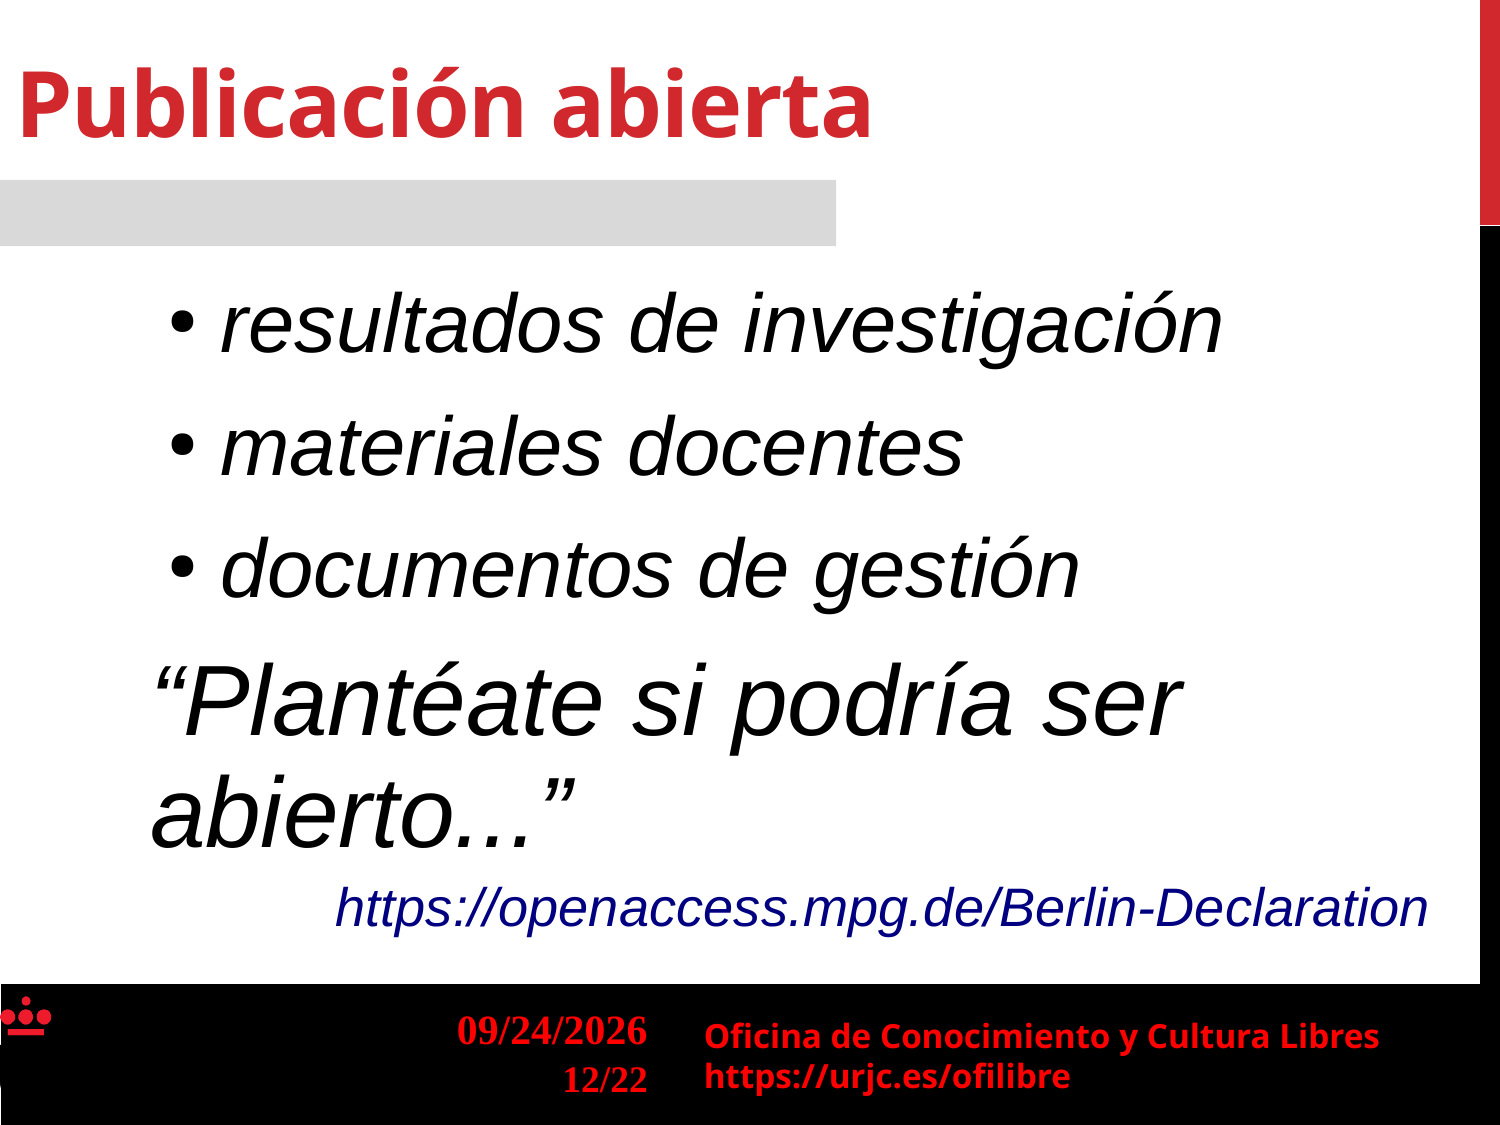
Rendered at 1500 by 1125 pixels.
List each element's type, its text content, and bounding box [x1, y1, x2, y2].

text_box https://openaccess.mpg.de/Berlin-Declaration [320, 870, 1471, 961]
title [75, 15, 1425, 172]
list resultados de investigación materiales docentes documentos de gestión “Plantéate si podría ser abierto...” [135, 270, 1411, 886]
text_box Publicación abierta [0, 24, 1326, 172]
